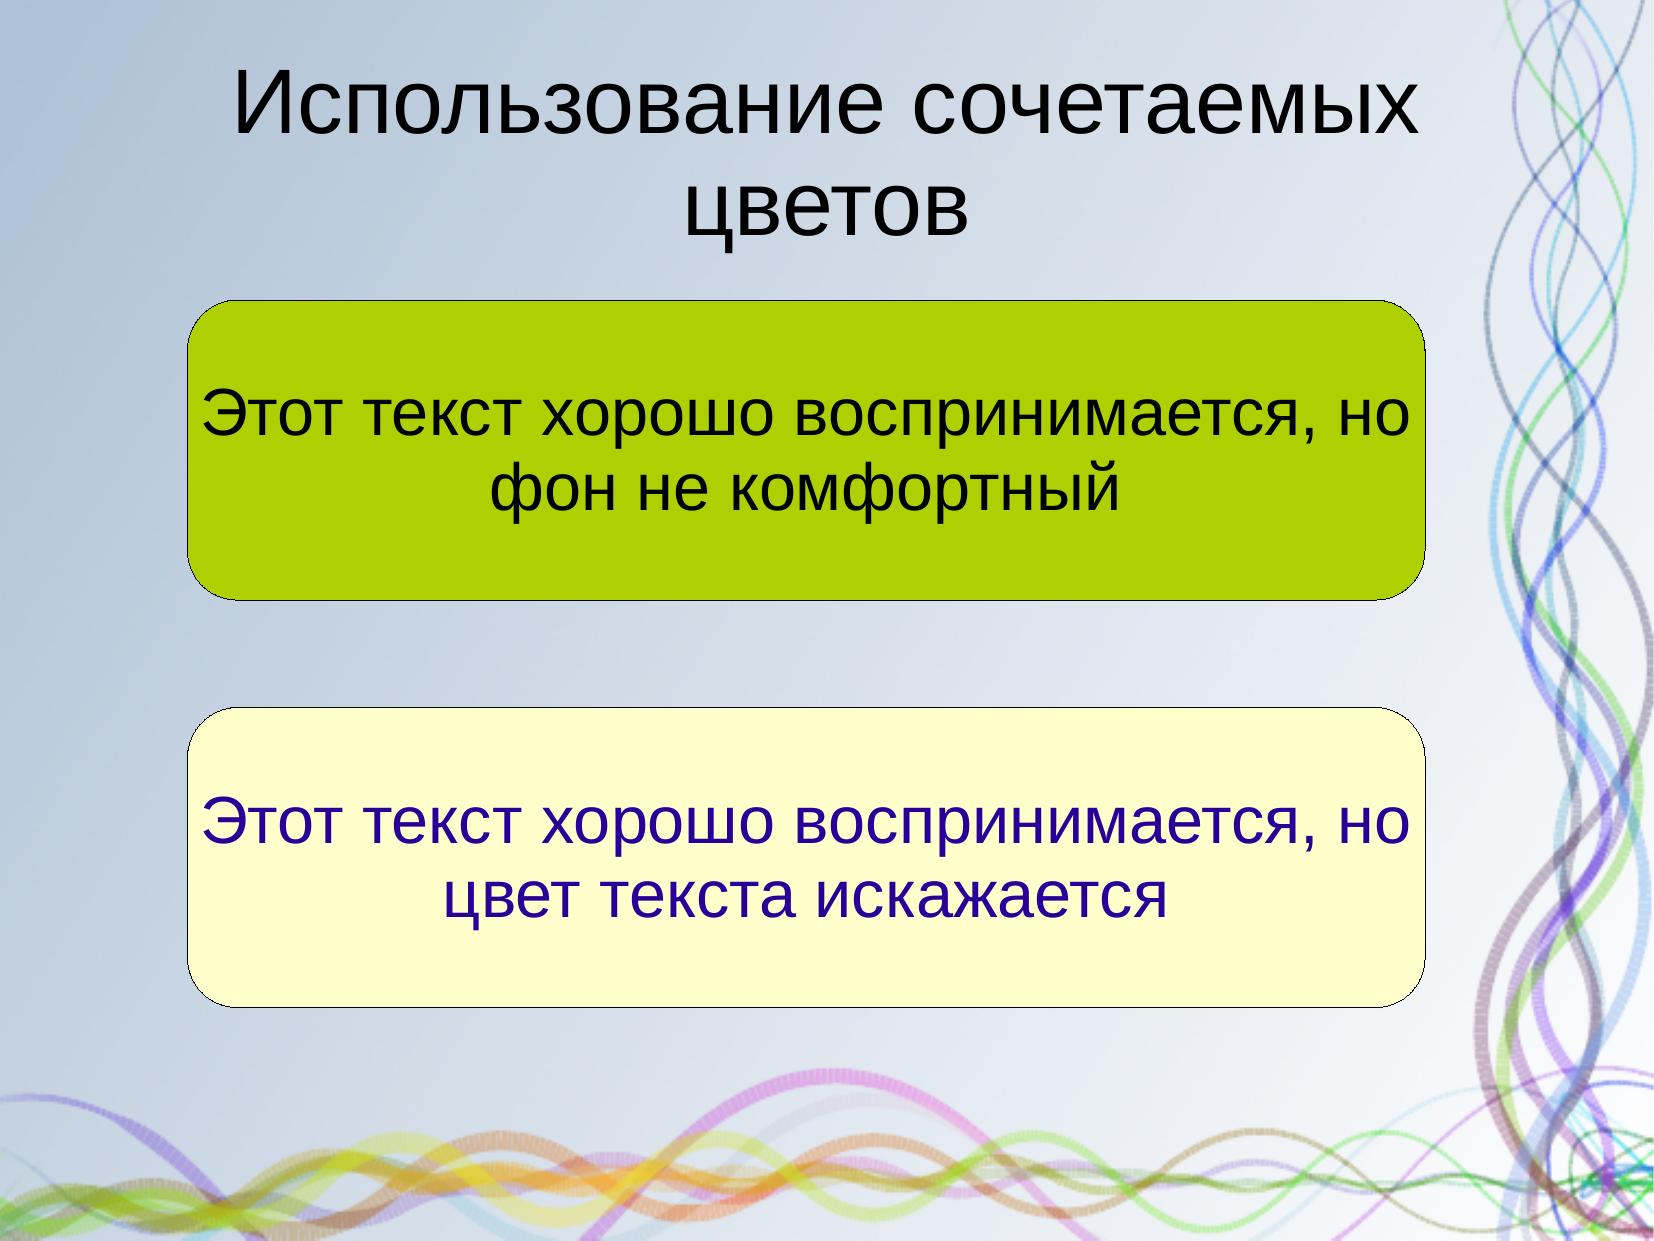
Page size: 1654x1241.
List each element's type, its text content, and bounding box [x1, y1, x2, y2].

picture [0, 0, 1654, 1241]
text_box Этот текст хорошо воспринимается, но цвет текста искажается [187, 707, 1426, 1008]
text_box Этот текст хорошо воспринимается, но фон не комфортный [187, 300, 1426, 601]
title Использование сочетаемых цветов [82, 49, 1571, 257]
